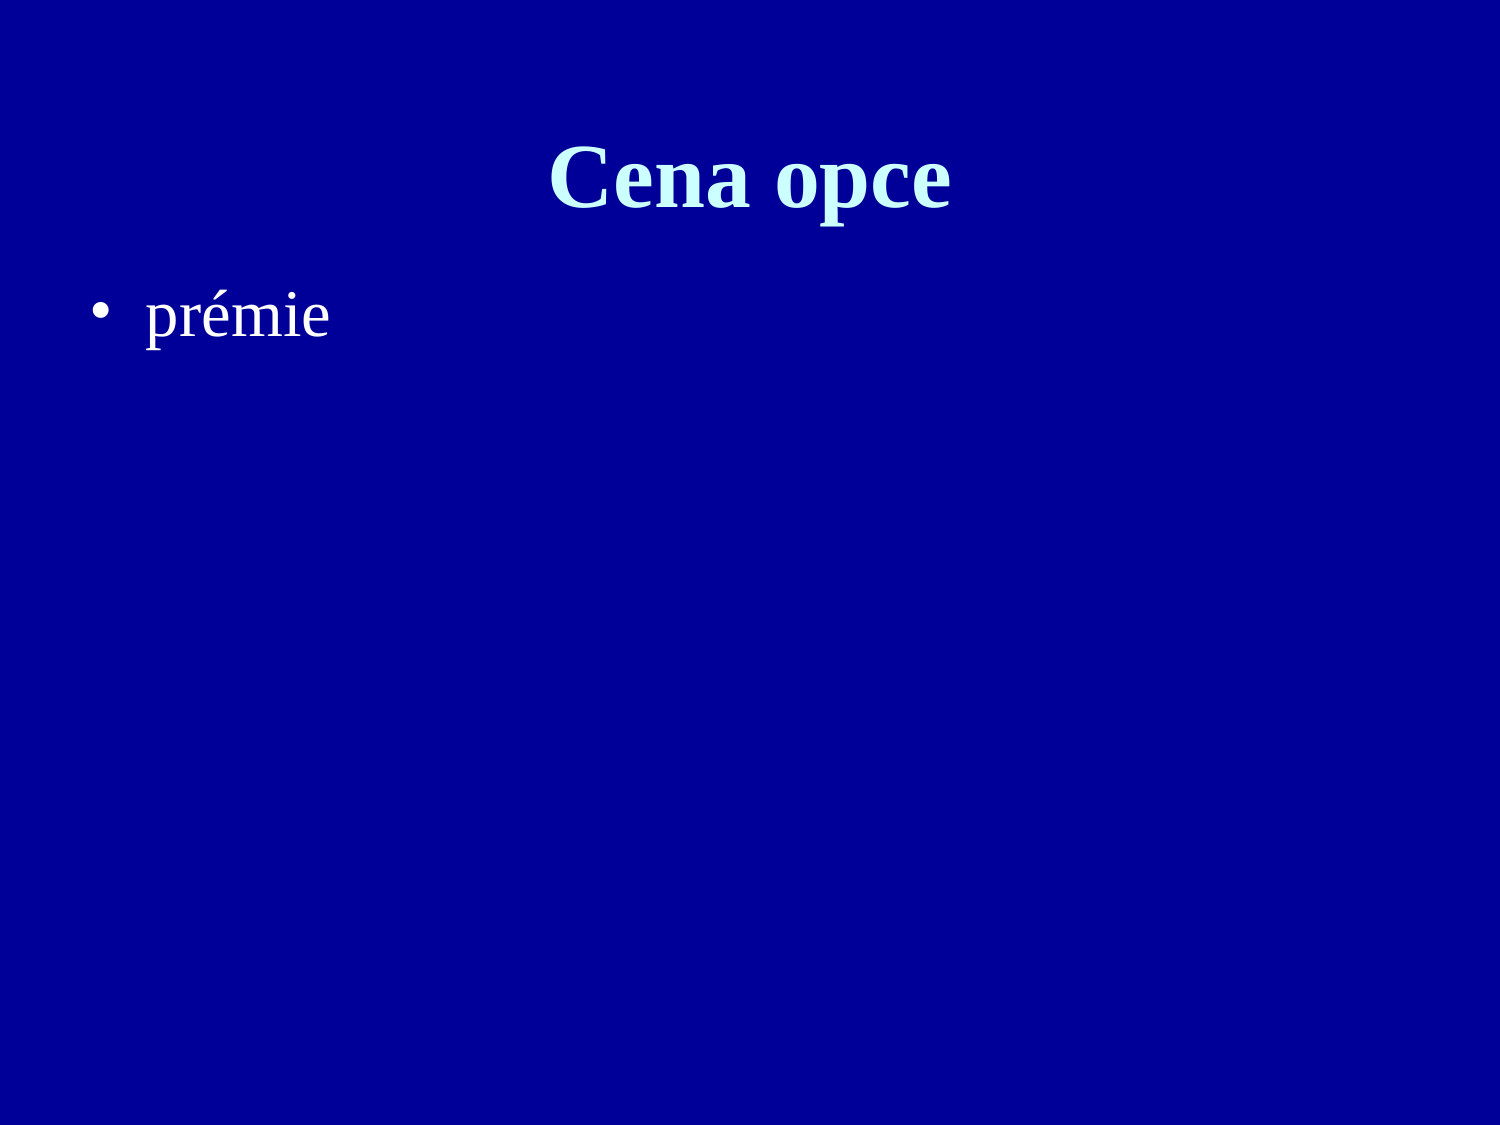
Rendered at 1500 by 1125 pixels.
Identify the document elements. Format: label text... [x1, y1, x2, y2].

list prémie [74, 262, 1426, 979]
title Cena opce [74, 45, 1426, 234]
